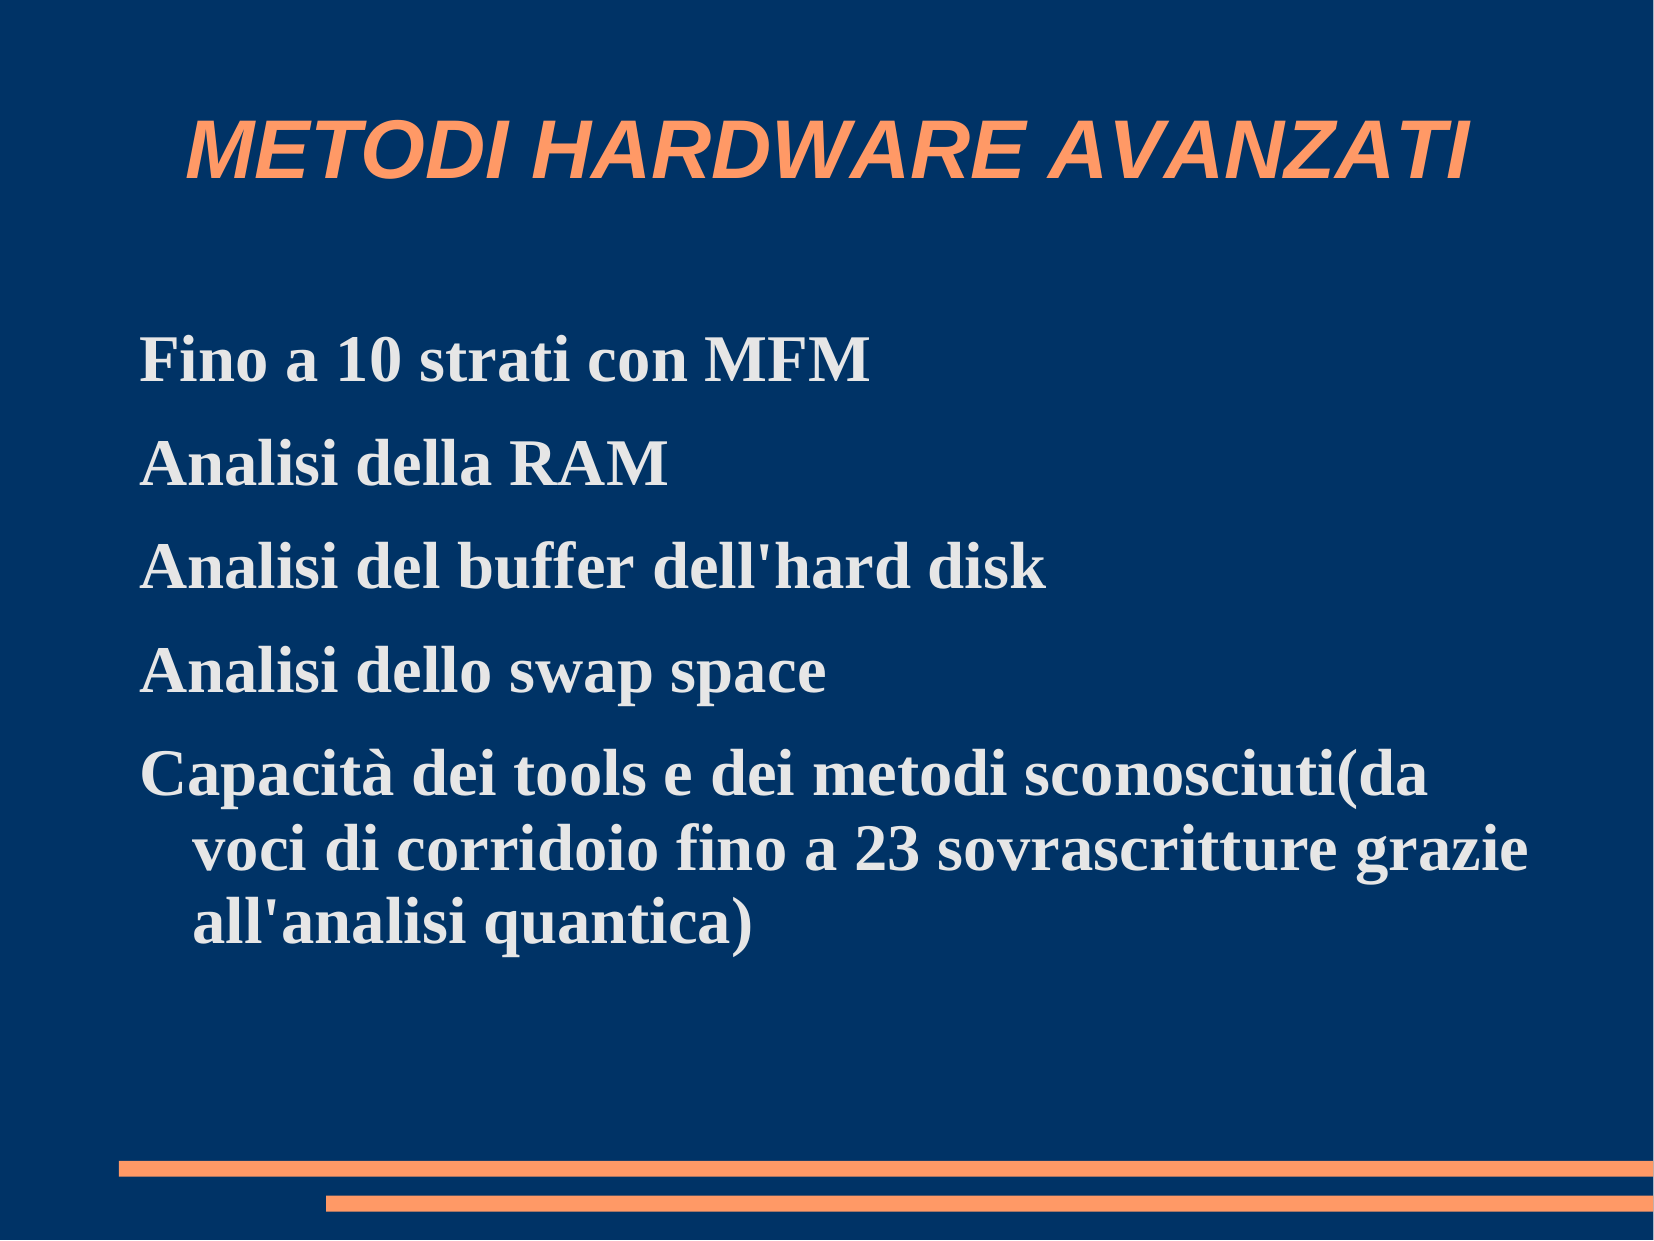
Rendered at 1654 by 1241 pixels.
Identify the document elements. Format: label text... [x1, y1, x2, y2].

title METODI HARDWARE AVANZATI [121, 46, 1534, 254]
list Fino a 10 strati con MFM Analisi della RAM Analisi del buffer dell'hard disk Analisi dello swap space Capacità dei tools e dei metodi sconosciuti(da voci di corridoio fino a 23 sovrascritture grazie all'analisi quantica) [121, 322, 1561, 1118]
